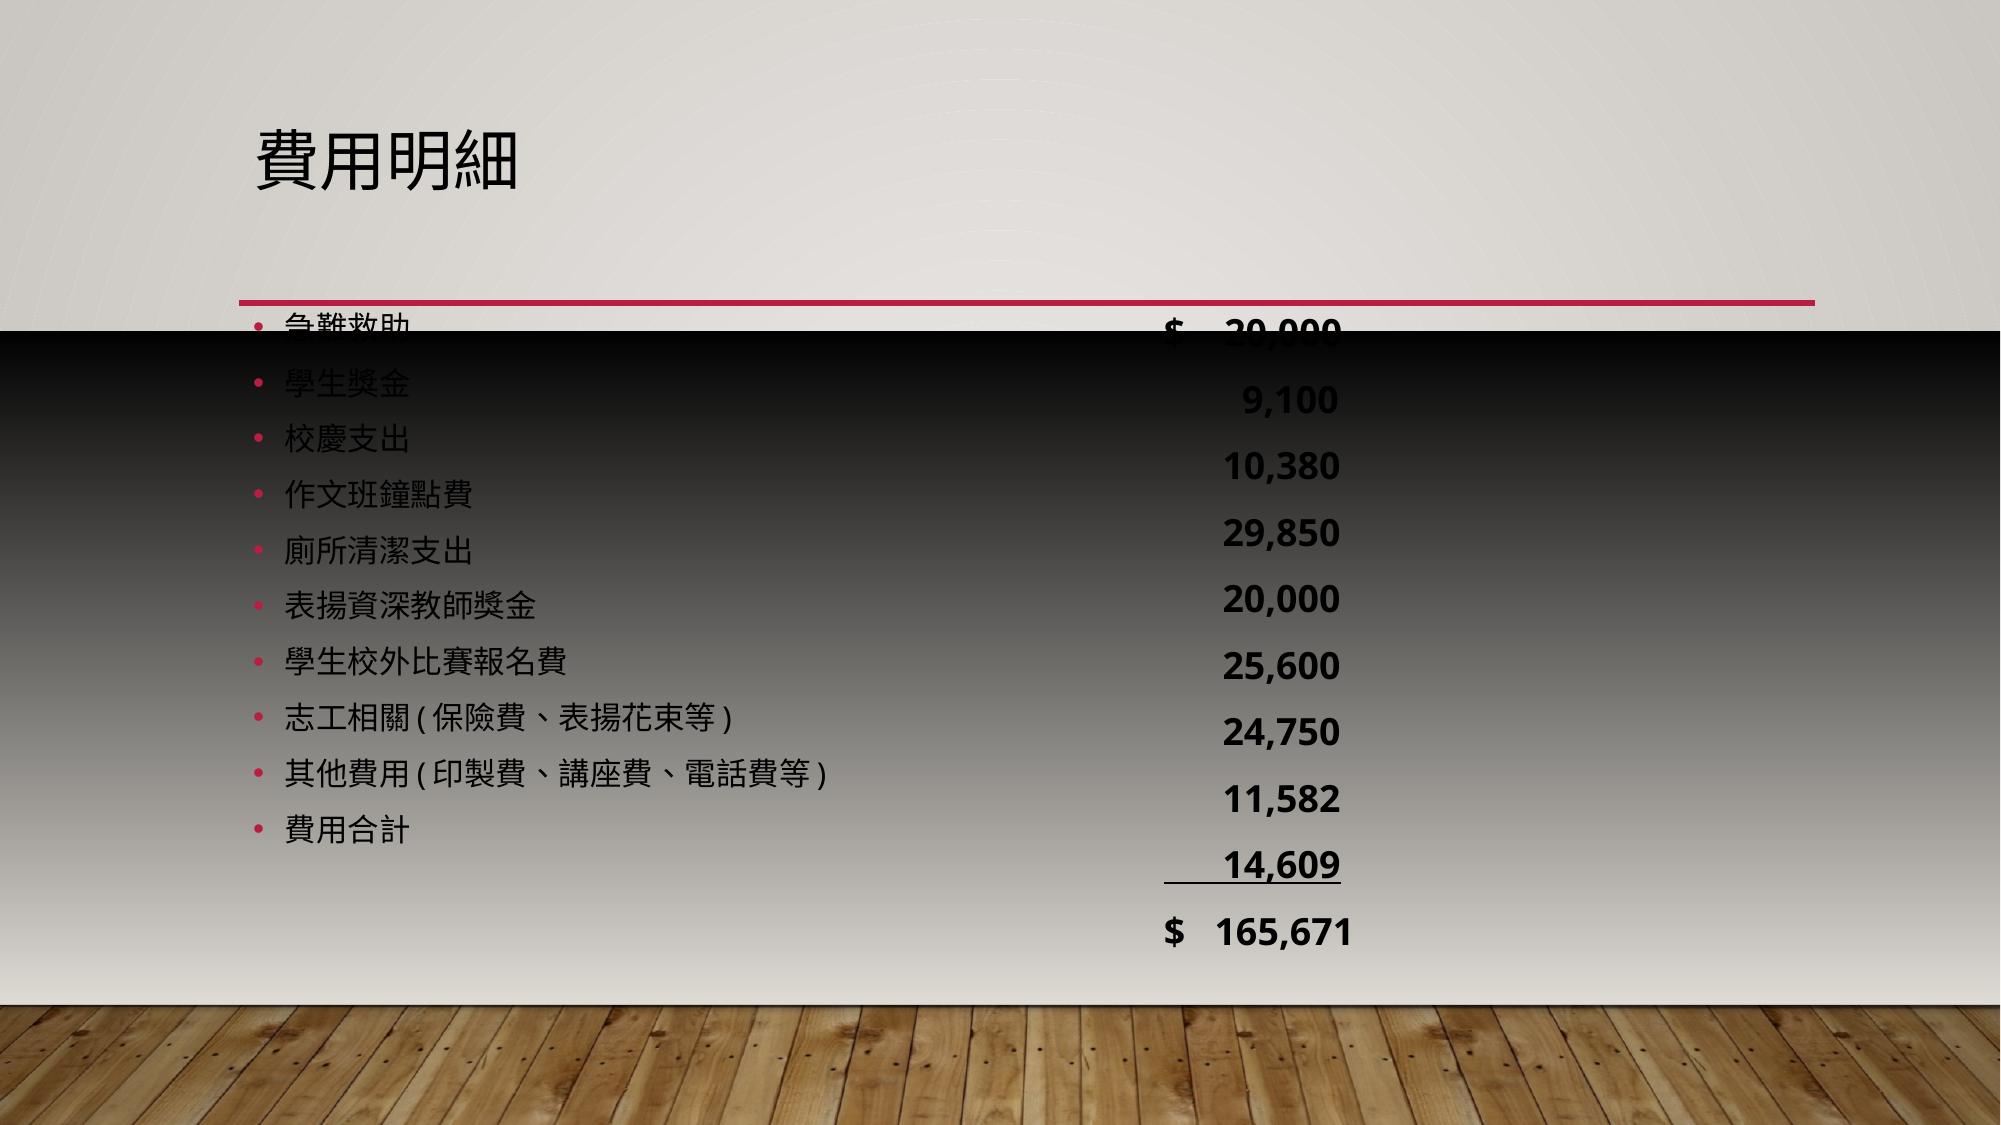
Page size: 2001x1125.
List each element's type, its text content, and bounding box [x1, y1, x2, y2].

list 急難救助 學生獎金 校慶支出 作文班鐘點費 廁所清潔支出 表揚資深教師獎金 學生校外比賽報名費 志工相關(保險費、表揚花束等) 其他費用(印製費、講座費、電話費等) 費用合計 [238, 292, 1046, 859]
title 費用明細 [238, 120, 1814, 293]
text_box $ 20,000 9,100 10,380 29,850 20,000 25,600 24,750 11,582 14,609 $ 165,671 [1149, 292, 1637, 859]
